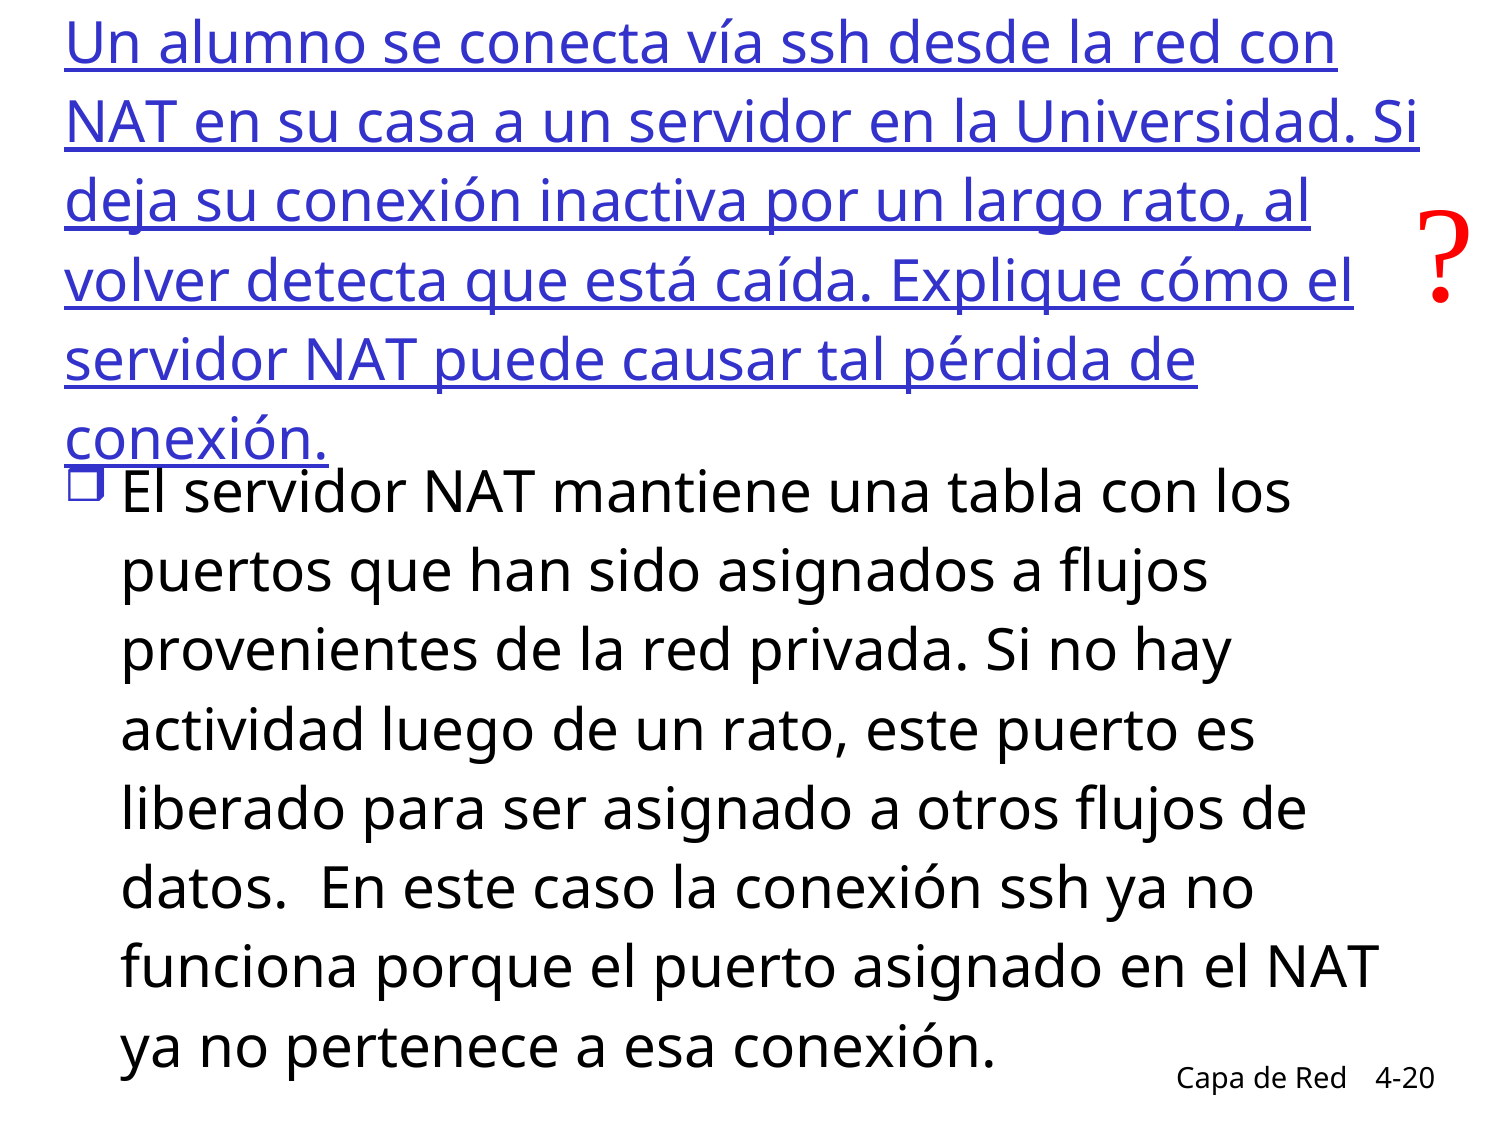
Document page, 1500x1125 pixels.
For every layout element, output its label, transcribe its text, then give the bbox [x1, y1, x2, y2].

title Un alumno se conecta vía ssh desde la red con NAT en su casa a un servidor en la Universidad. Si deja su conexión inactiva por un largo rato, al volver detecta que está caída. Explique cómo el servidor NAT puede causar tal pérdida de conexión. [64, 78, 1452, 400]
list El servidor NAT mantiene una tabla con los puertos que han sido asignados a flujos provenientes de la red privada. Si no hay actividad luego de un rato, este puerto es liberado para ser asignado a otros flujos de datos. En este caso la conexión ssh ya no funciona porque el puerto asignado en el NAT ya no pertenece a esa conexión. [64, 450, 1452, 937]
text_box ? [1399, 156, 1484, 353]
